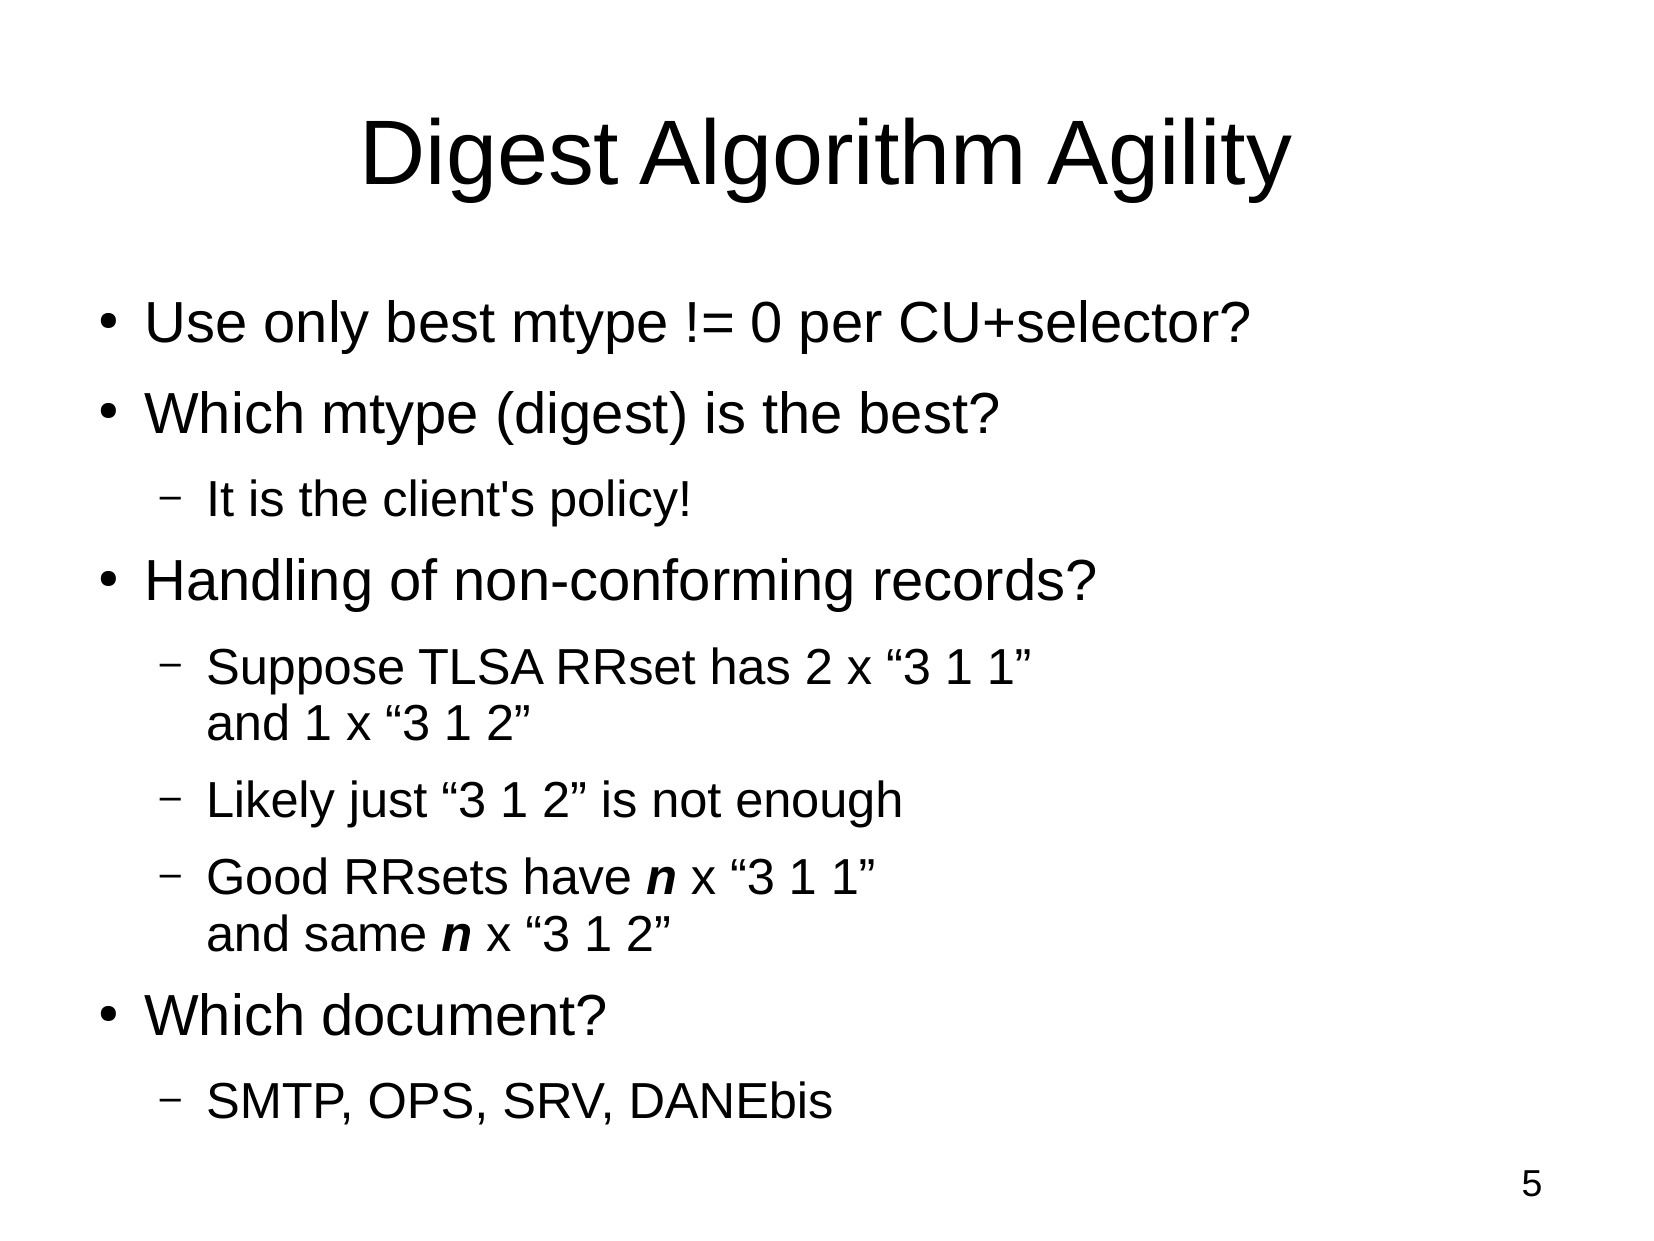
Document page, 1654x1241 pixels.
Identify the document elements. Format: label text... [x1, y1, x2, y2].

text_box <number> [1506, 1155, 1654, 1226]
list Use only best mtype != 0 per CU+selector? Which mtype (digest) is the best? It is the client's policy! Handling of non-conforming records? Suppose TLSA RRset has 2 x “3 1 1” and 1 x “3 1 2” Likely just “3 1 2” is not enough Good RRsets have n x “3 1 1” and same n x “3 1 2” Which document? SMTP, OPS, SRV, DANEbis [82, 290, 1571, 1141]
title Digest Algorithm Agility [82, 49, 1571, 257]
